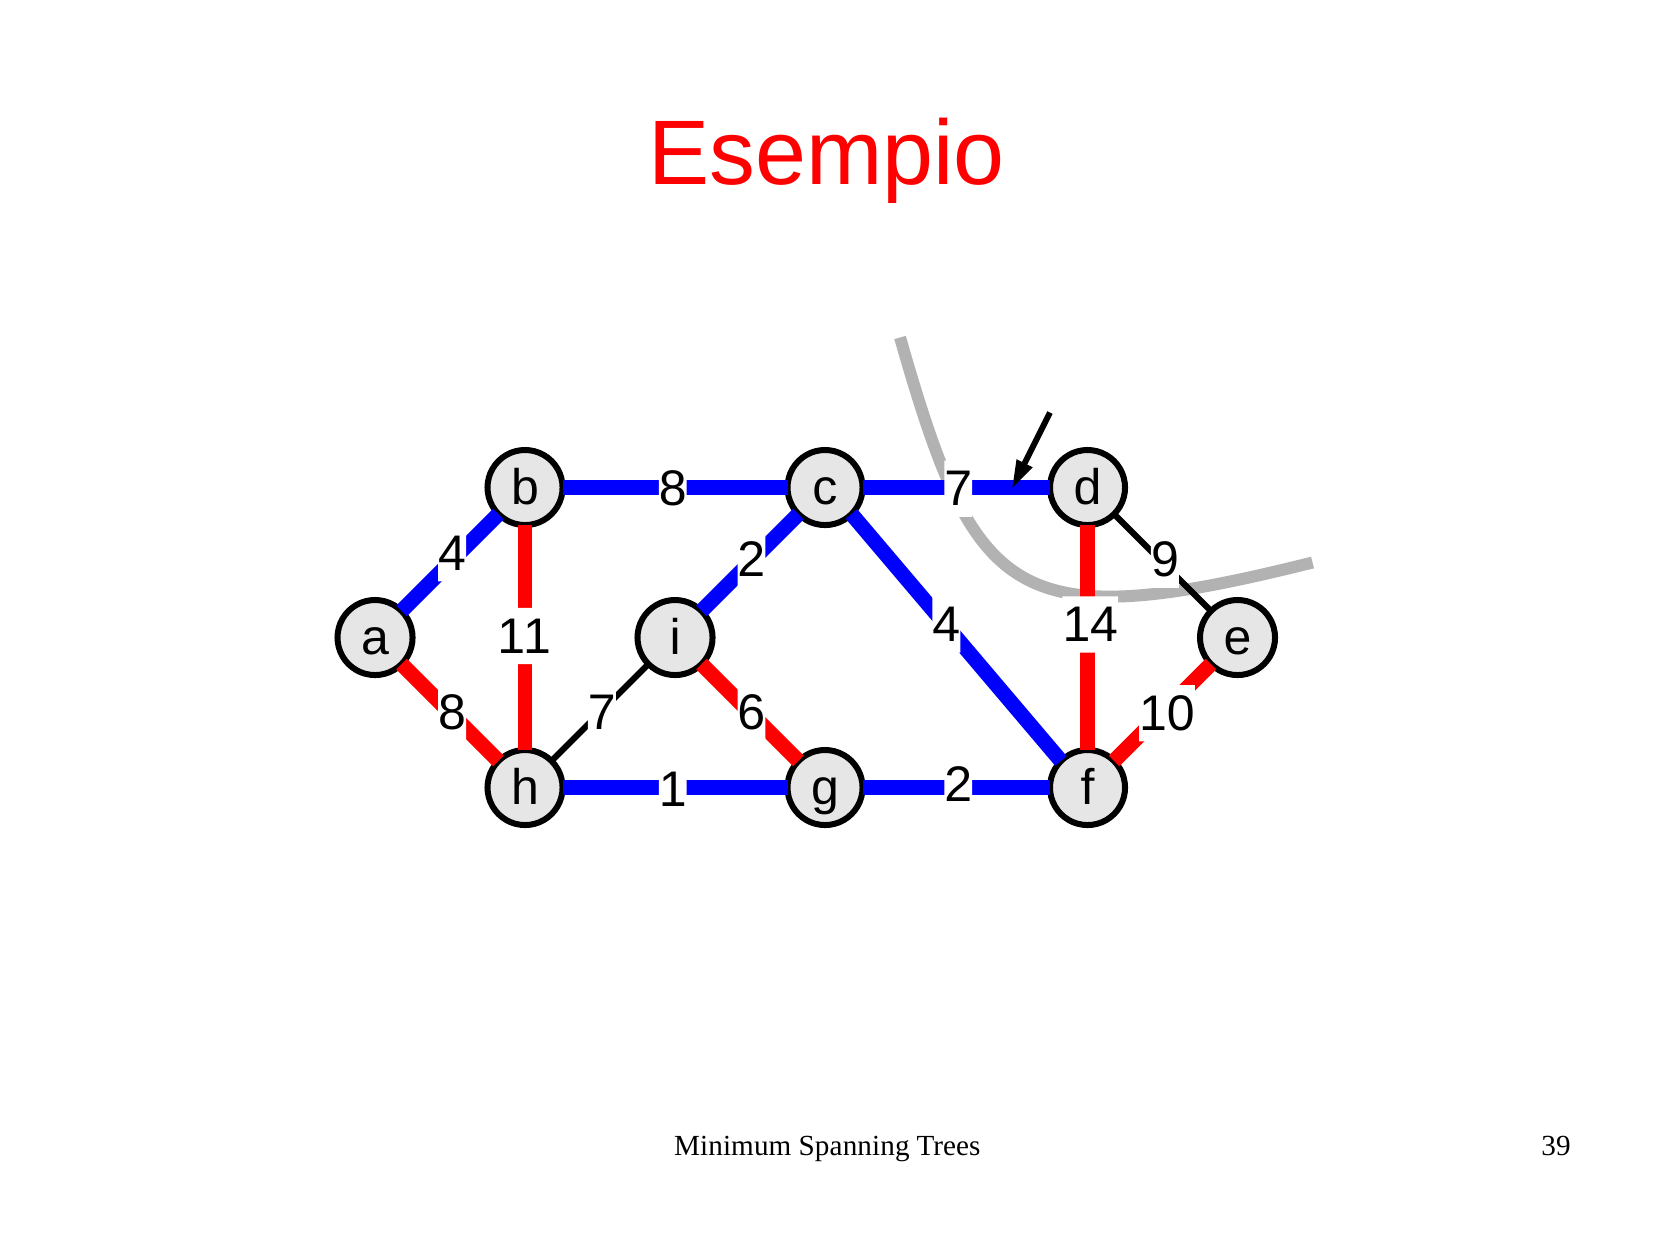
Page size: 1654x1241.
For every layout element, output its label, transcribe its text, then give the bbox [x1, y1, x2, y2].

text_box 4 [438, 525, 467, 582]
text_box b [487, 450, 563, 525]
text_box 7 [944, 460, 973, 517]
text_box 2 [737, 531, 766, 588]
text_box 7 [587, 684, 616, 742]
text_box 10 [1139, 685, 1195, 742]
text_box c [788, 450, 863, 526]
text_box a [337, 600, 413, 676]
title Esempio [82, 49, 1571, 257]
text_box 1 [658, 761, 687, 818]
text_box i [637, 600, 713, 676]
text_box 8 [438, 684, 467, 741]
text_box g [788, 750, 863, 826]
text_box 14 [1062, 596, 1119, 653]
text_box 4 [932, 596, 961, 653]
text_box 6 [737, 684, 766, 742]
text_box f [1050, 750, 1126, 826]
text_box d [1050, 450, 1126, 525]
text_box h [487, 750, 563, 826]
text_box 11 [497, 607, 557, 665]
text_box 8 [658, 460, 687, 517]
text_box 2 [944, 756, 973, 813]
text_box e [1200, 600, 1276, 676]
text_box 9 [1150, 531, 1179, 588]
